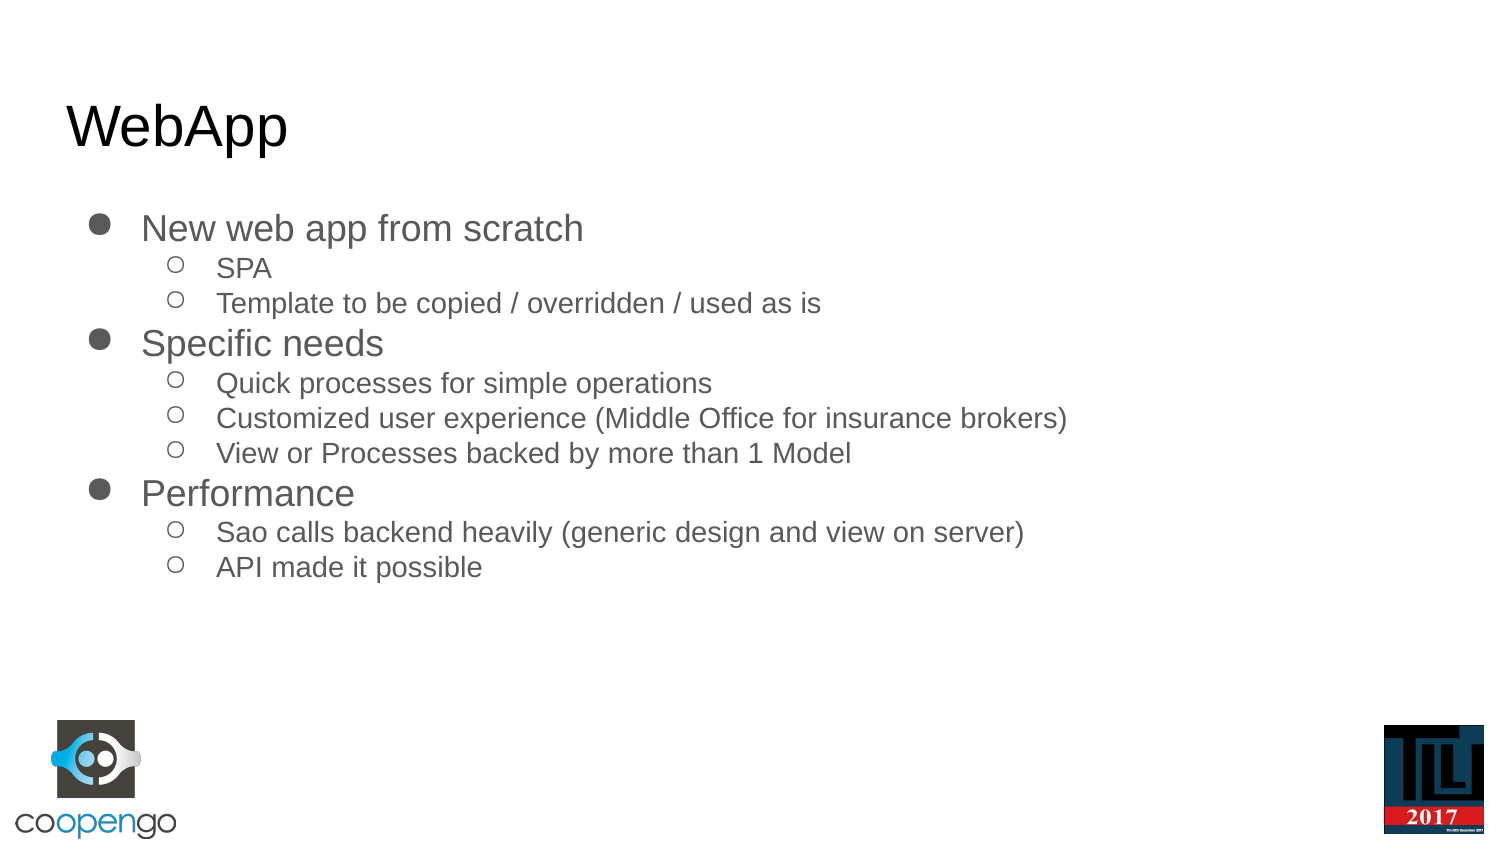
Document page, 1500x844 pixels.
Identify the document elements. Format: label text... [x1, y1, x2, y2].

title WebApp [51, 72, 1449, 167]
list New web app from scratch SPA Template to be copied / overridden / used as is Specific needs Quick processes for simple operations Customized user experience (Middle Office for insurance brokers) View or Processes backed by more than 1 Model Performance Sao calls backend heavily (generic design and view on server) API made it possible [51, 189, 1449, 750]
picture [1384, 725, 1484, 834]
picture [81, 817, 94, 830]
picture [15, 720, 176, 839]
